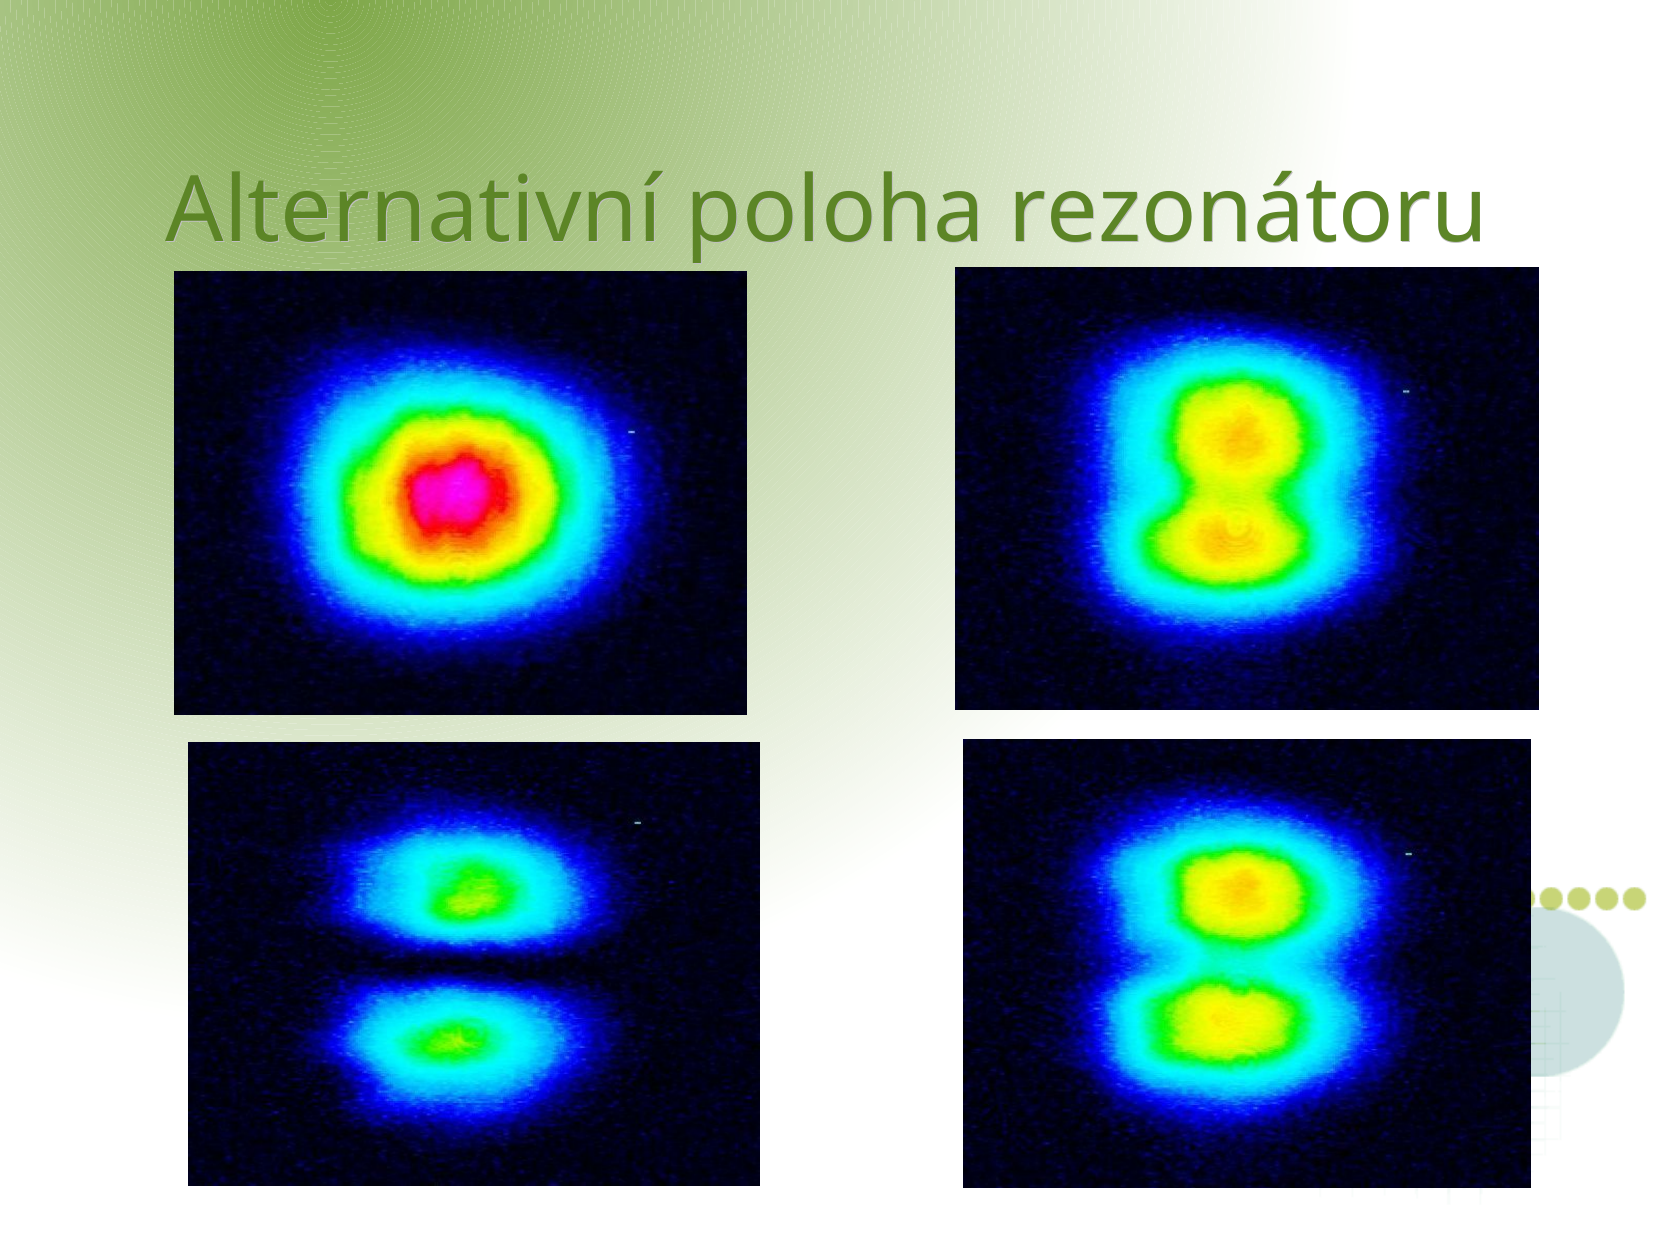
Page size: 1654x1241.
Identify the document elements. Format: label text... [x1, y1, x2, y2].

picture [174, 271, 747, 715]
title Alternativní poloha rezonátoru [121, 102, 1534, 311]
picture [955, 267, 1539, 710]
picture [188, 742, 760, 1186]
picture [963, 739, 1654, 1211]
